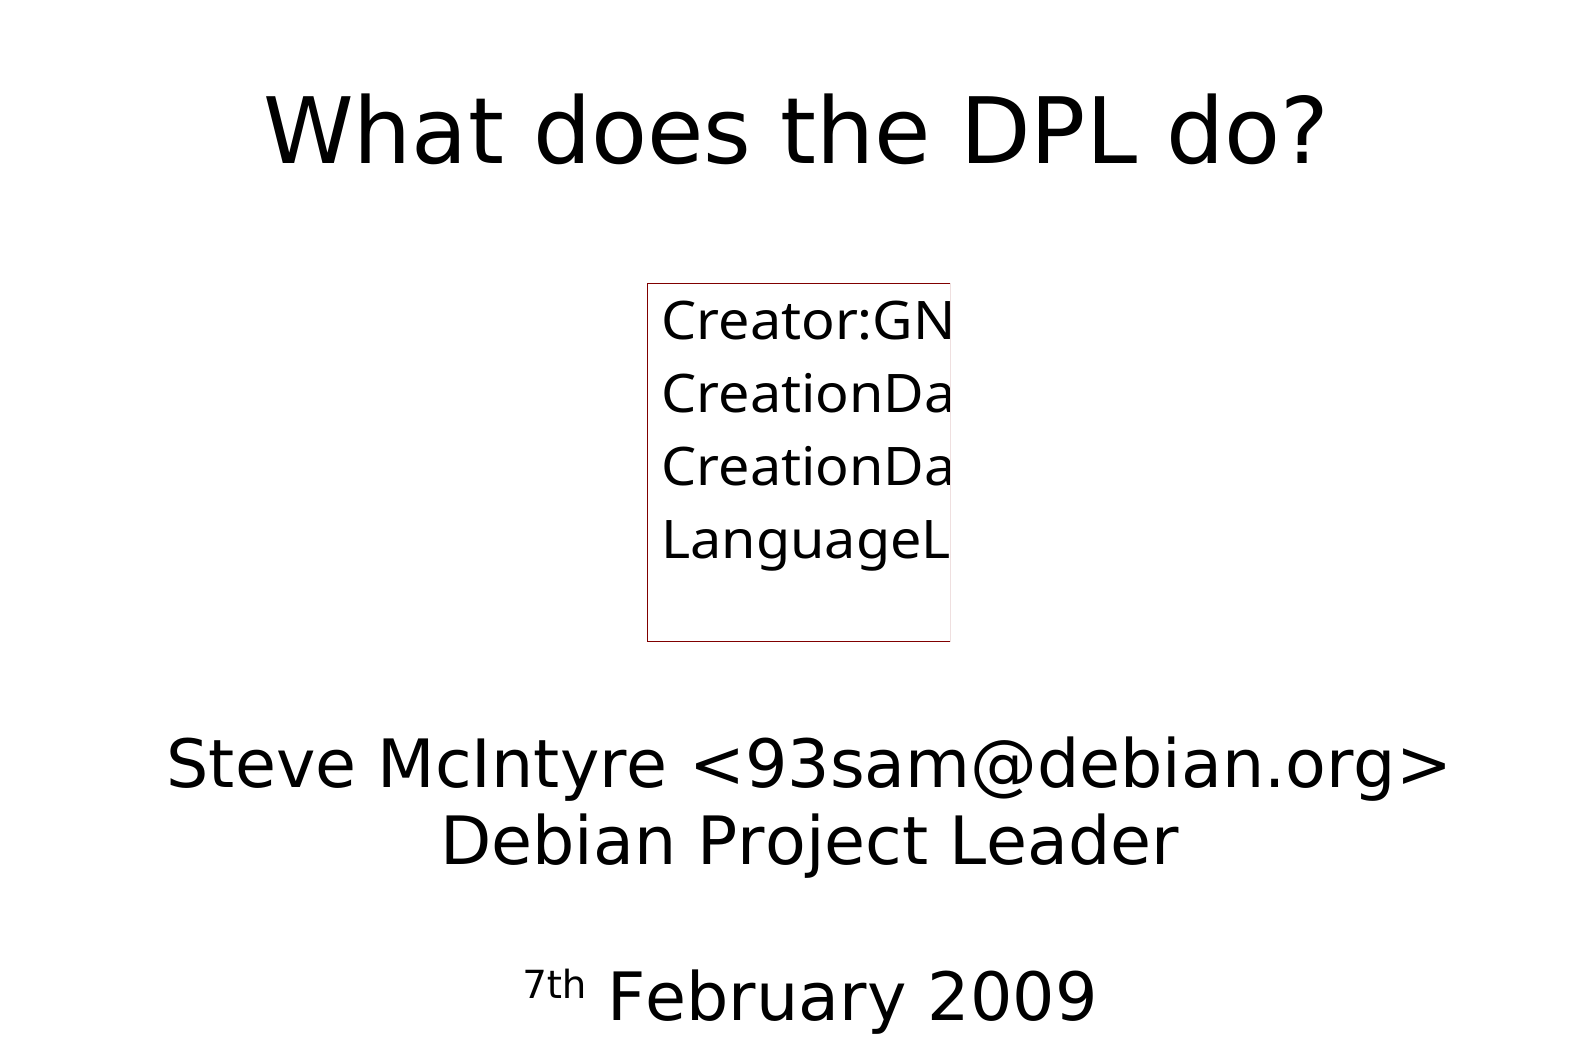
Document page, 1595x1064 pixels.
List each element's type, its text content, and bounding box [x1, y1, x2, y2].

title What does the DPL do? [79, 24, 1515, 239]
subtitle Steve McIntyre <93sam@debian.org> Debian Project Leader 7th February 2009 [75, 630, 1510, 1064]
picture [643, 280, 951, 642]
